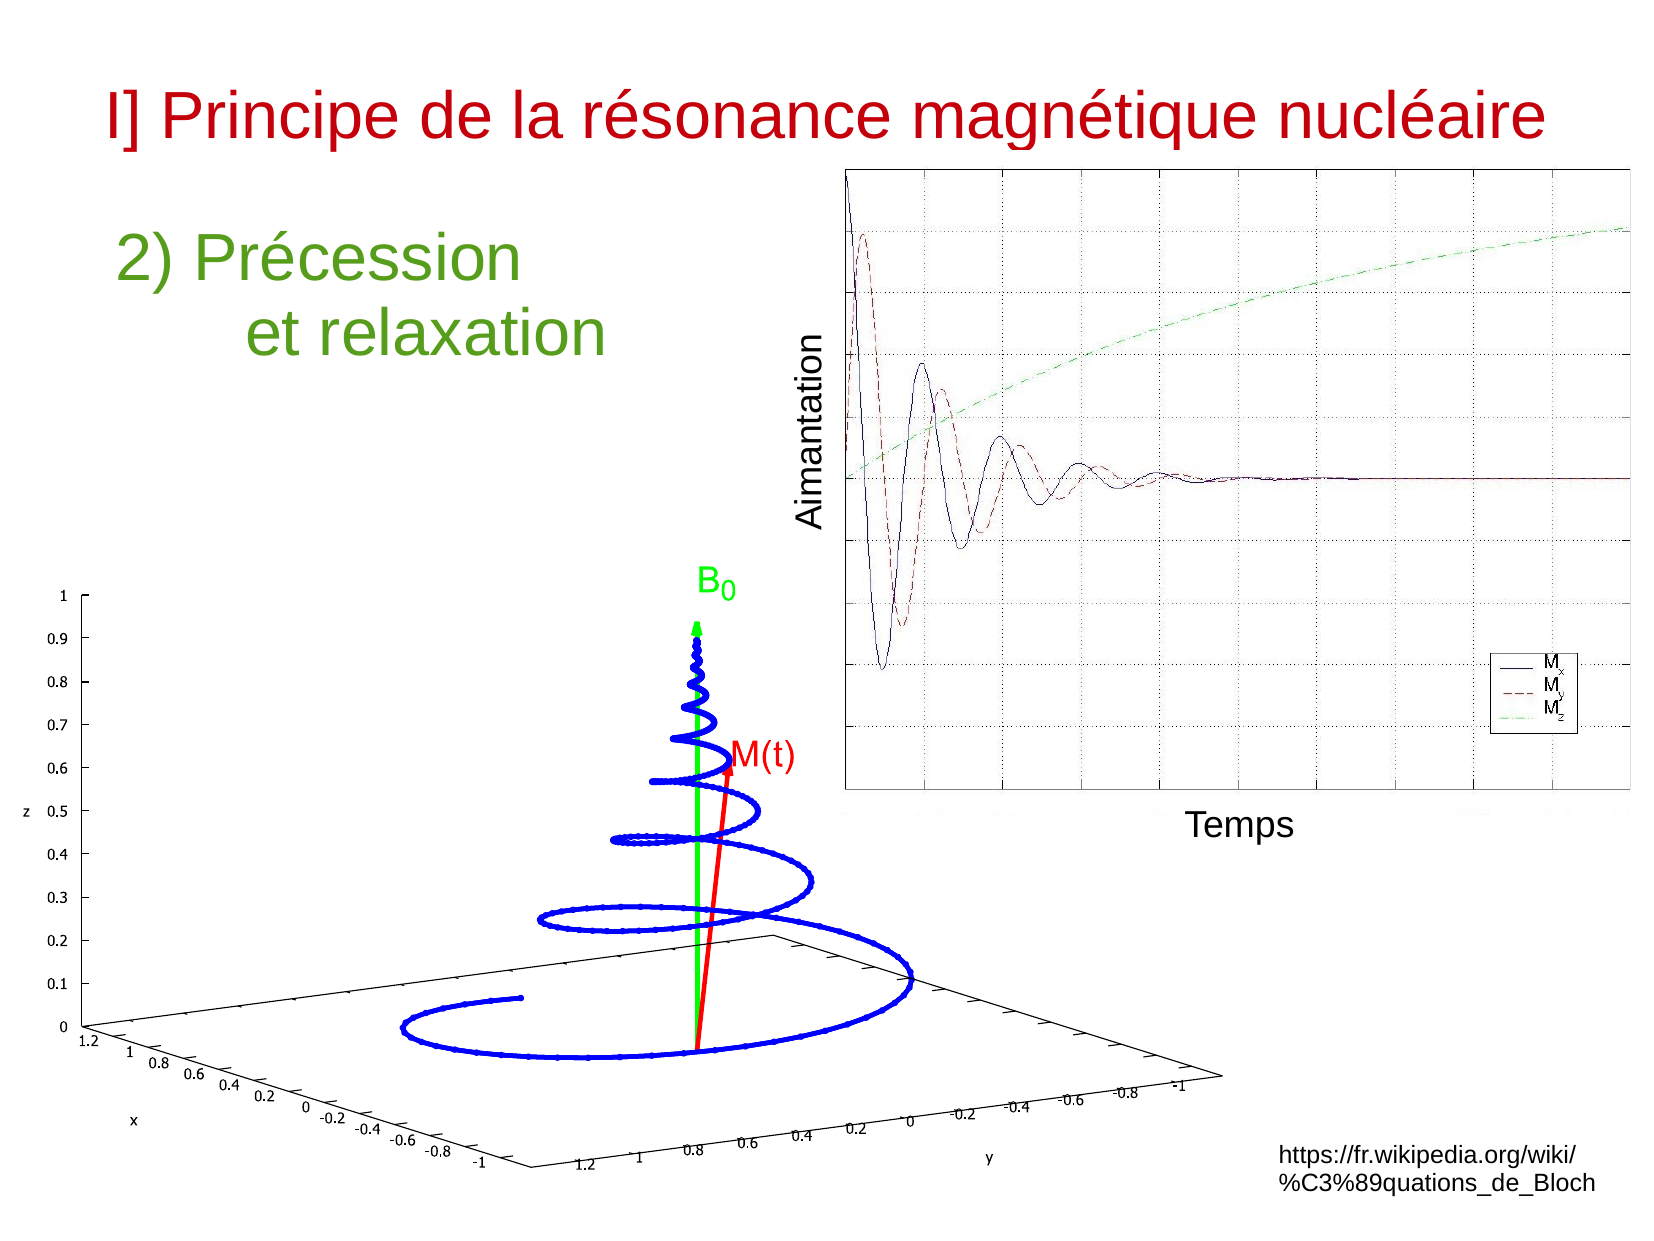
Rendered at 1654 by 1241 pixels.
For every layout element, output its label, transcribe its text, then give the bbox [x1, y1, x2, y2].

text_box Aimantation [779, 309, 837, 546]
text_box Temps [1169, 795, 1312, 853]
text_box 2) Précession et relaxation [82, 212, 623, 377]
title I] Principe de la résonance magnétique nucléaire [82, 49, 1571, 257]
text_box https://fr.wikipedia.org/wiki/%C3%89quations_de_Bloch [1263, 1133, 1619, 1205]
picture [16, 150, 1631, 1217]
